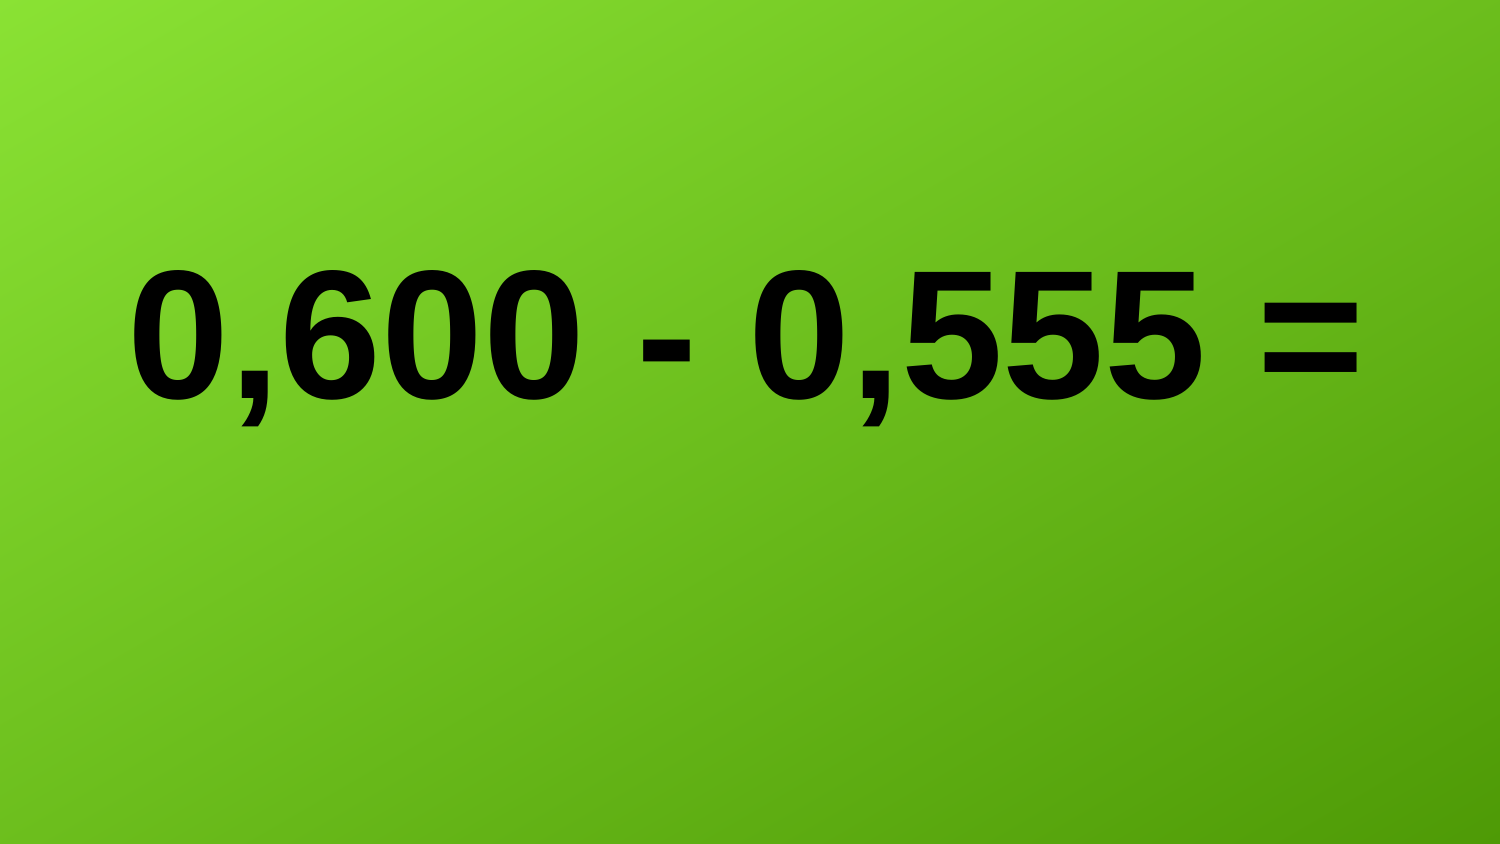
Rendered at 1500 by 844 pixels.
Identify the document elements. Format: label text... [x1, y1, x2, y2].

text_box 0,600 - 0,555 = [112, 259, 1388, 450]
